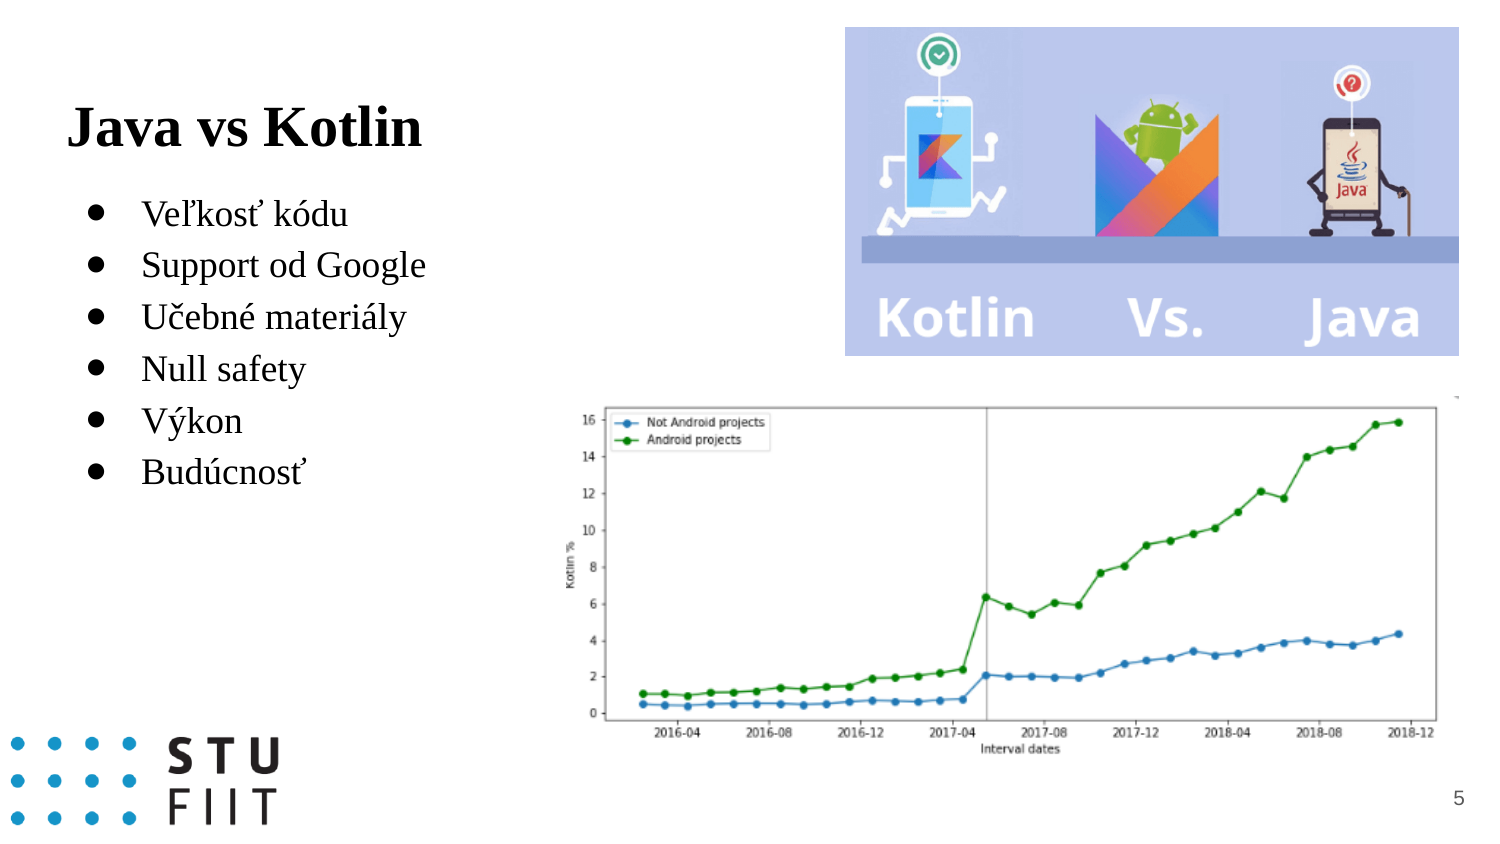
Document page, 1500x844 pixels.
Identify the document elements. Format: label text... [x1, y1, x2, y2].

picture [0, 713, 288, 844]
picture [566, 396, 1459, 757]
list Veľkosť kódu Support od Google Učebné materiály Null safety Výkon Budúcnosť [51, 166, 1449, 728]
title Java vs Kotlin [51, 72, 845, 166]
picture [845, 27, 1459, 356]
slide_number <number> [1389, 764, 1480, 830]
